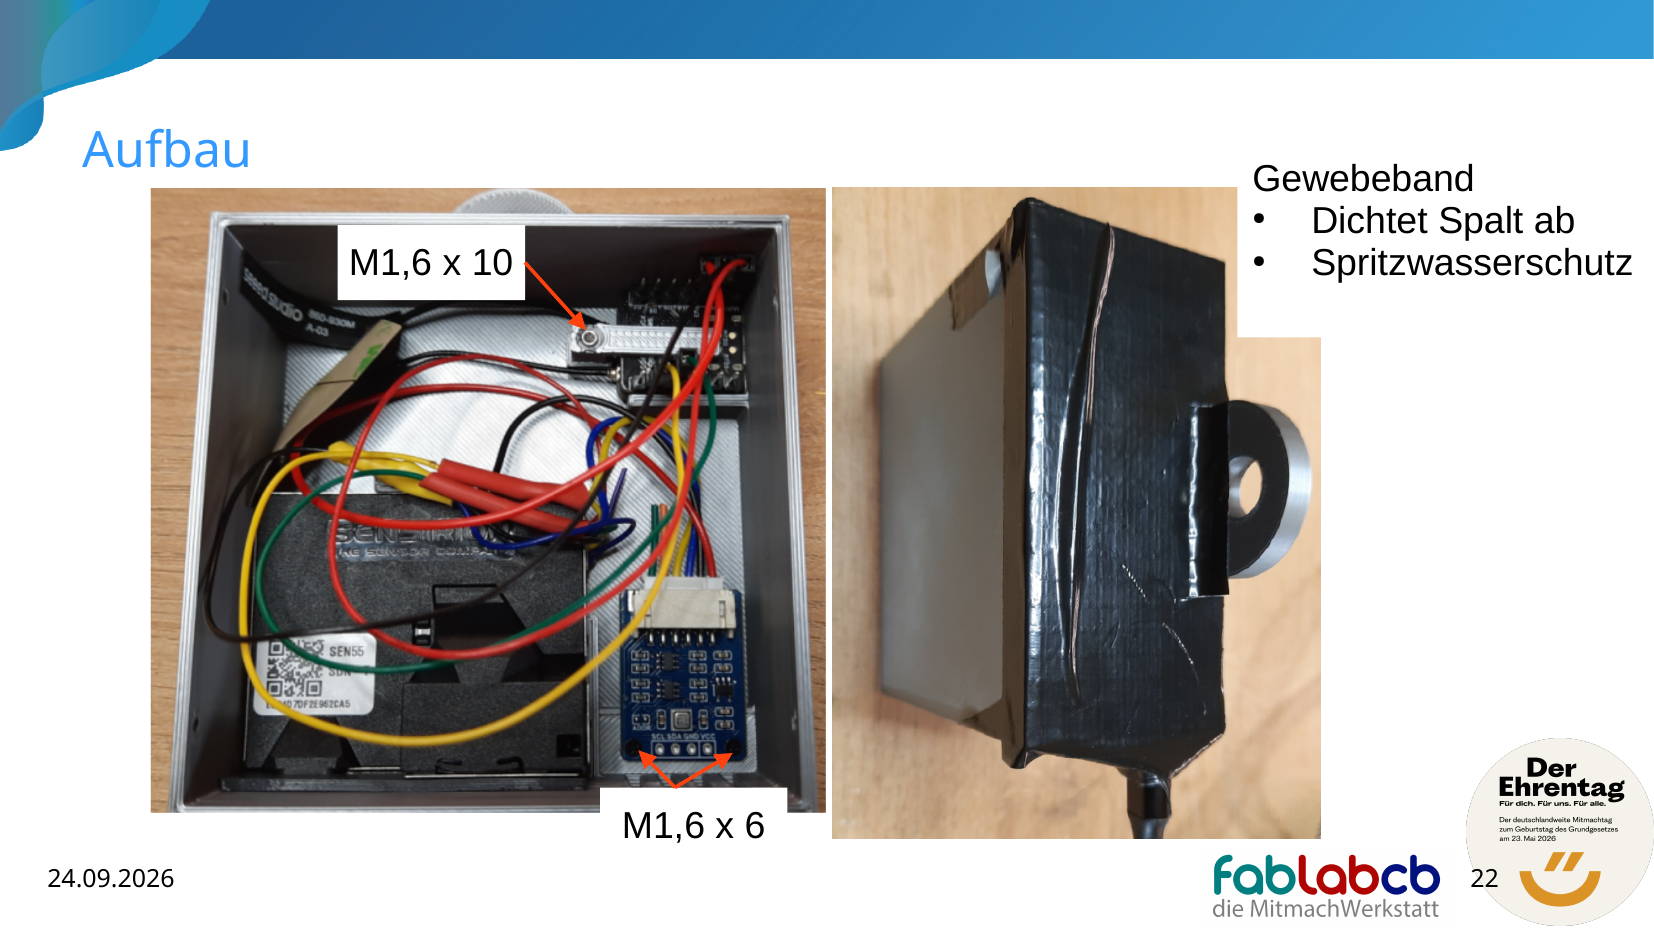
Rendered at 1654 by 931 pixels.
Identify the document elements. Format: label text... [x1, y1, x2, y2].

text_box M1,6 x 6 [600, 787, 788, 863]
picture [0, 0, 1654, 931]
text_box M1,6 x 10 [337, 225, 526, 301]
text_box Gewebeband Dichtet Spalt ab Spritzwasserschutz [1237, 149, 1650, 338]
title Aufbau [82, 99, 1571, 197]
